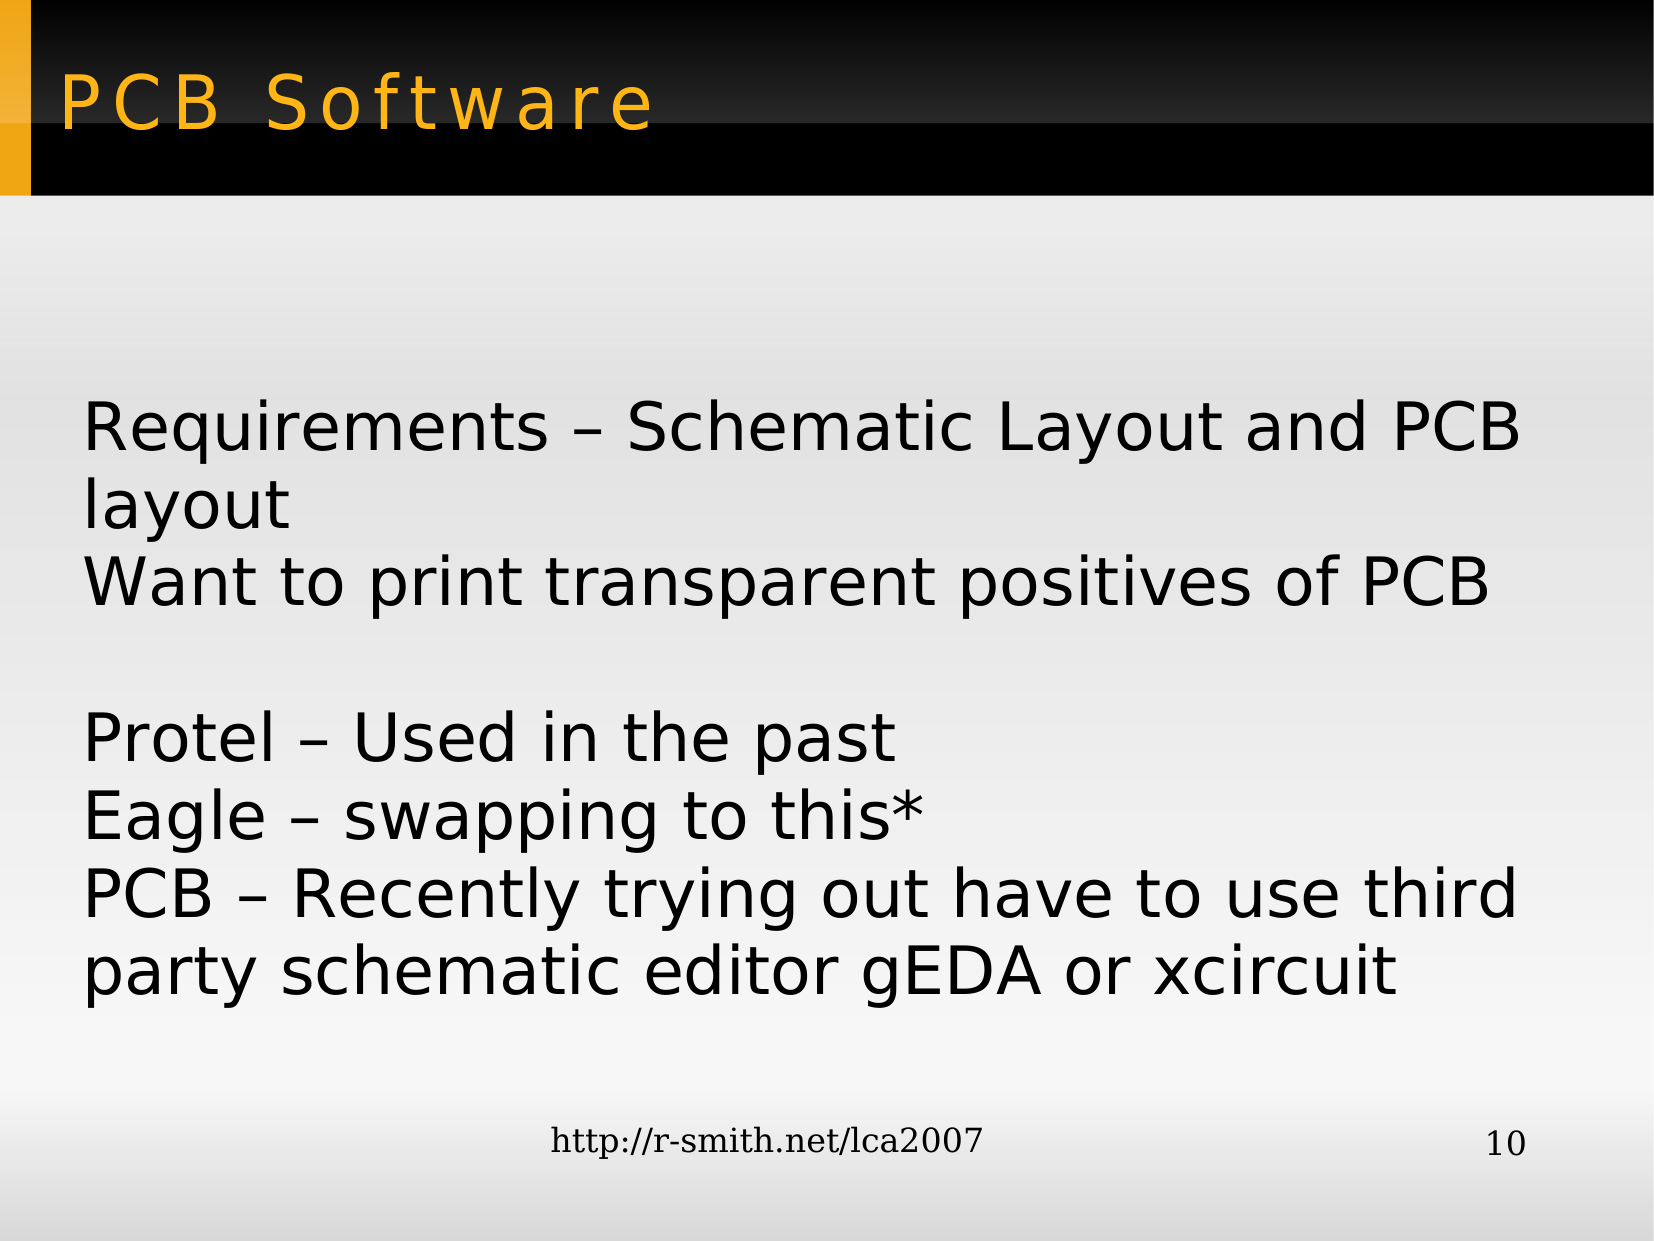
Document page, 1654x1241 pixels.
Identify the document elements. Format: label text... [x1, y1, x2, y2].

title PCB Software [59, 29, 1270, 178]
picture [0, 0, 1654, 1241]
subtitle Requirements – Schematic Layout and PCB layout Want to print transparent positives of PCB Protel – Used in the past Eagle – swapping to this* PCB – Recently trying out have to use third party schematic editor gEDA or xcircuit [82, 290, 1571, 1109]
